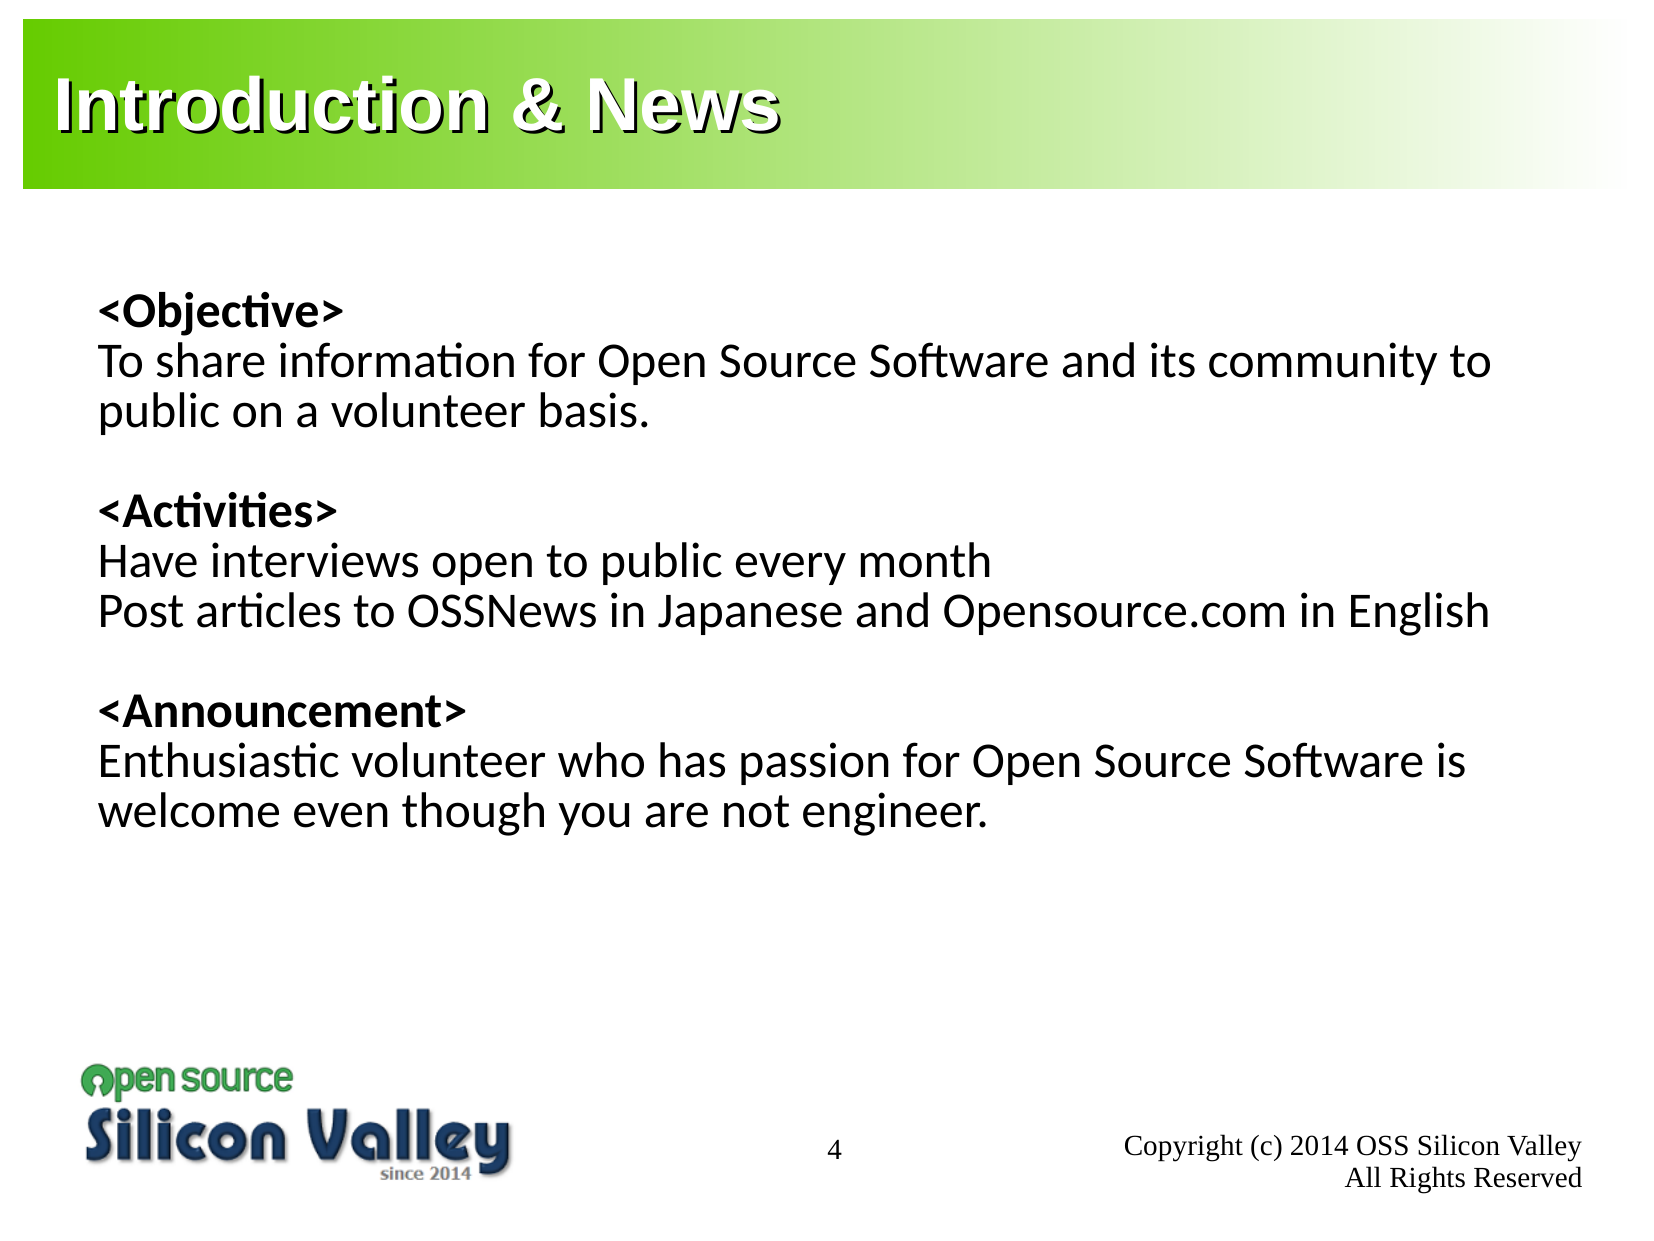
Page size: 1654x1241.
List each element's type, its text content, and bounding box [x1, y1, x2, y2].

title Introduction & News [23, 19, 1630, 189]
picture [35, 1015, 567, 1213]
text_box <Objective> To share information for Open Source Software and its community to public on a volunteer basis. <Activities> Have interviews open to public every month Post articles to OSSNews in Japanese and Opensource.com in English <Announcement> Enthusiastic volunteer who has passion for Open Source Software is welcome even though you are not engineer. [82, 282, 1556, 969]
